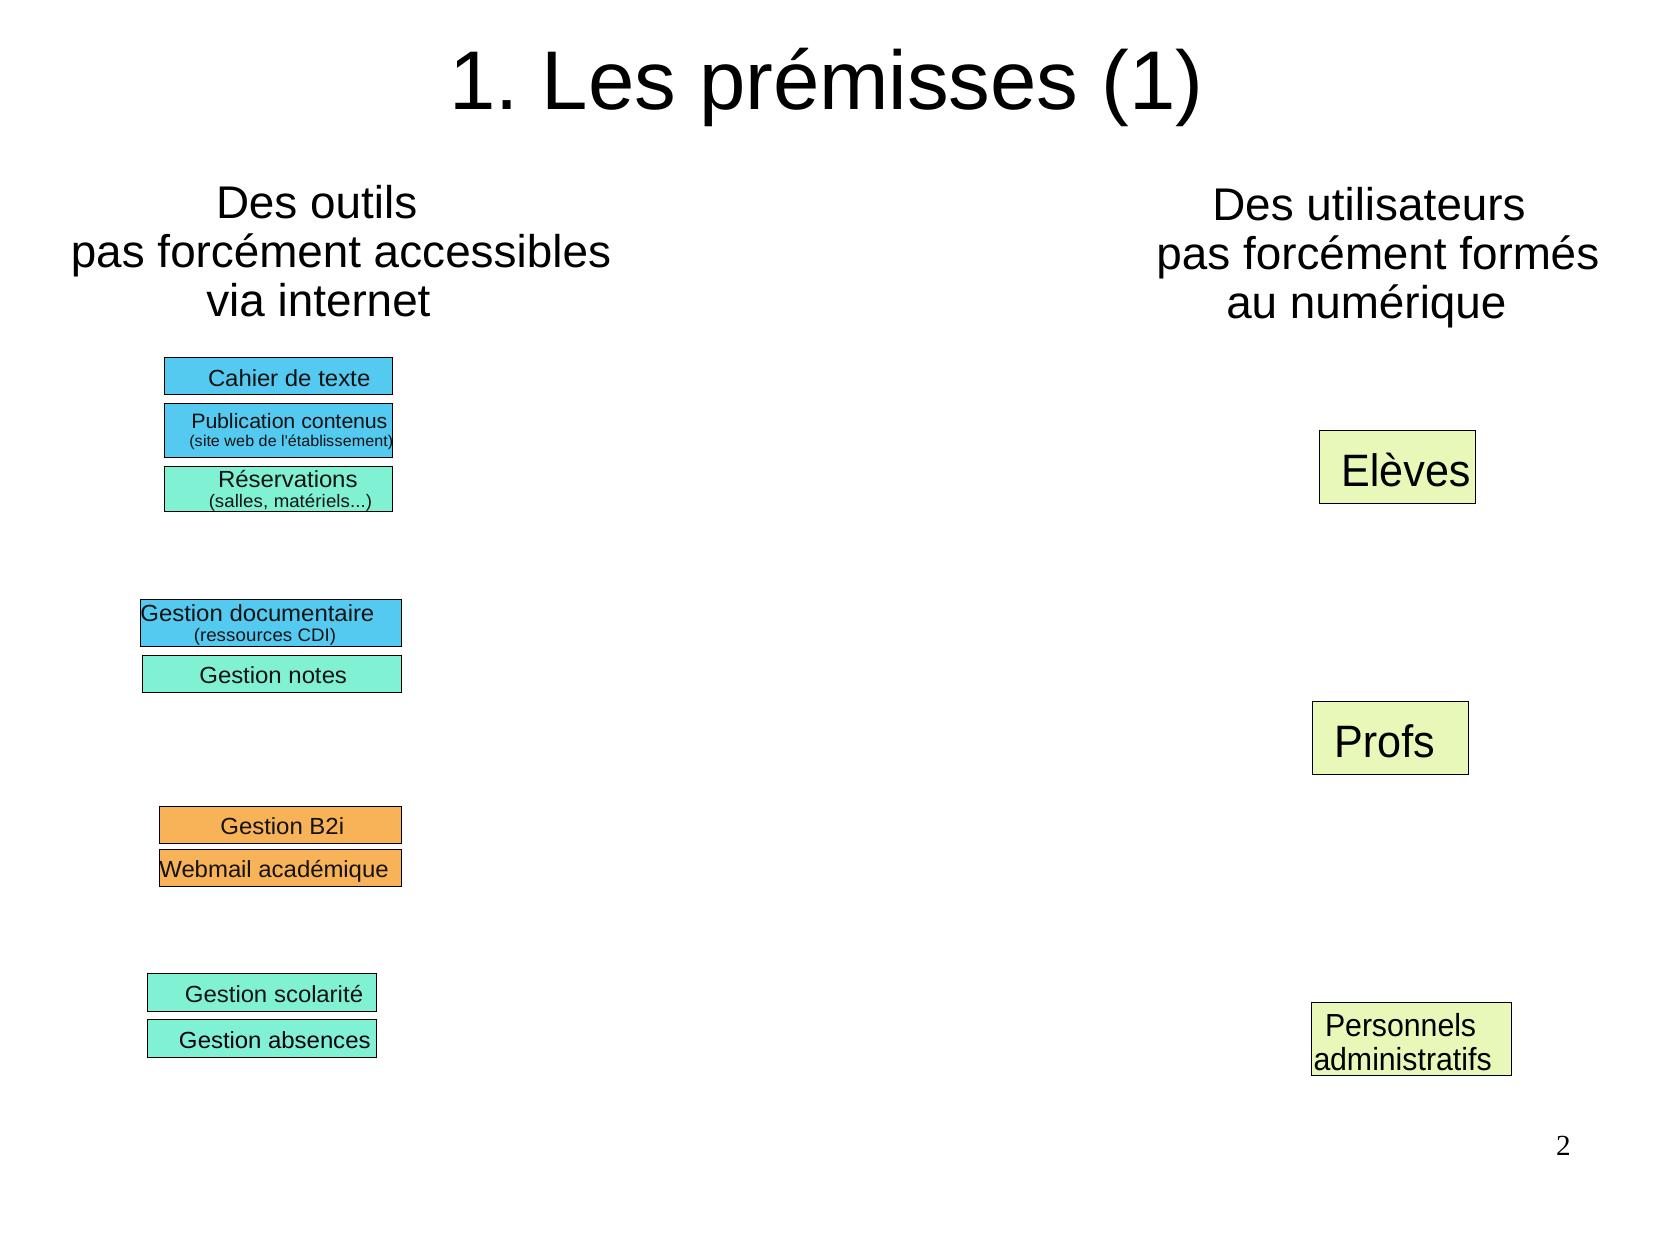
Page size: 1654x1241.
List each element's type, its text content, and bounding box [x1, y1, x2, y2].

text_box Gestion B2i [220, 813, 346, 840]
text_box [140, 600, 402, 646]
text_box [1320, 431, 1475, 503]
text_box Réservations [218, 466, 360, 490]
text_box Gestion absences [178, 1027, 373, 1054]
text_box (ressources CDI) [193, 624, 335, 645]
text_box [148, 973, 376, 1012]
text_box Gestion notes [199, 663, 369, 690]
text_box Cahier de texte [208, 364, 373, 392]
text_box Profs [1334, 716, 1435, 767]
text_box [1313, 702, 1468, 774]
text_box Gestion scolarité [184, 981, 365, 1008]
text_box [164, 357, 393, 394]
text_box [142, 656, 402, 692]
text_box Personnels [1325, 1006, 1476, 1041]
text_box [164, 466, 218, 512]
text_box [159, 849, 402, 886]
title 1. Les prémisses (1) [82, 19, 1571, 142]
text_box Webmail académique [159, 856, 392, 883]
text_box [159, 807, 402, 844]
text_box pas forcément accessibles [70, 226, 612, 278]
text_box [164, 404, 393, 457]
text_box [360, 466, 393, 512]
text_box au numérique [1226, 277, 1507, 329]
text_box [1312, 1003, 1511, 1075]
text_box Publication contenus [191, 410, 387, 432]
text_box (salles, matériels...) [208, 490, 370, 512]
text_box Des outils [216, 177, 418, 226]
text_box administratifs [1313, 1041, 1492, 1077]
text_box via internet [206, 275, 431, 327]
text_box pas forcément formés [1156, 228, 1600, 280]
text_box Des utilisateurs [1212, 179, 1527, 228]
text_box Elèves [1341, 445, 1471, 497]
text_box (site web de l'établissement) [189, 432, 392, 450]
text_box Gestion documentaire [140, 600, 378, 627]
text_box [148, 1019, 376, 1058]
